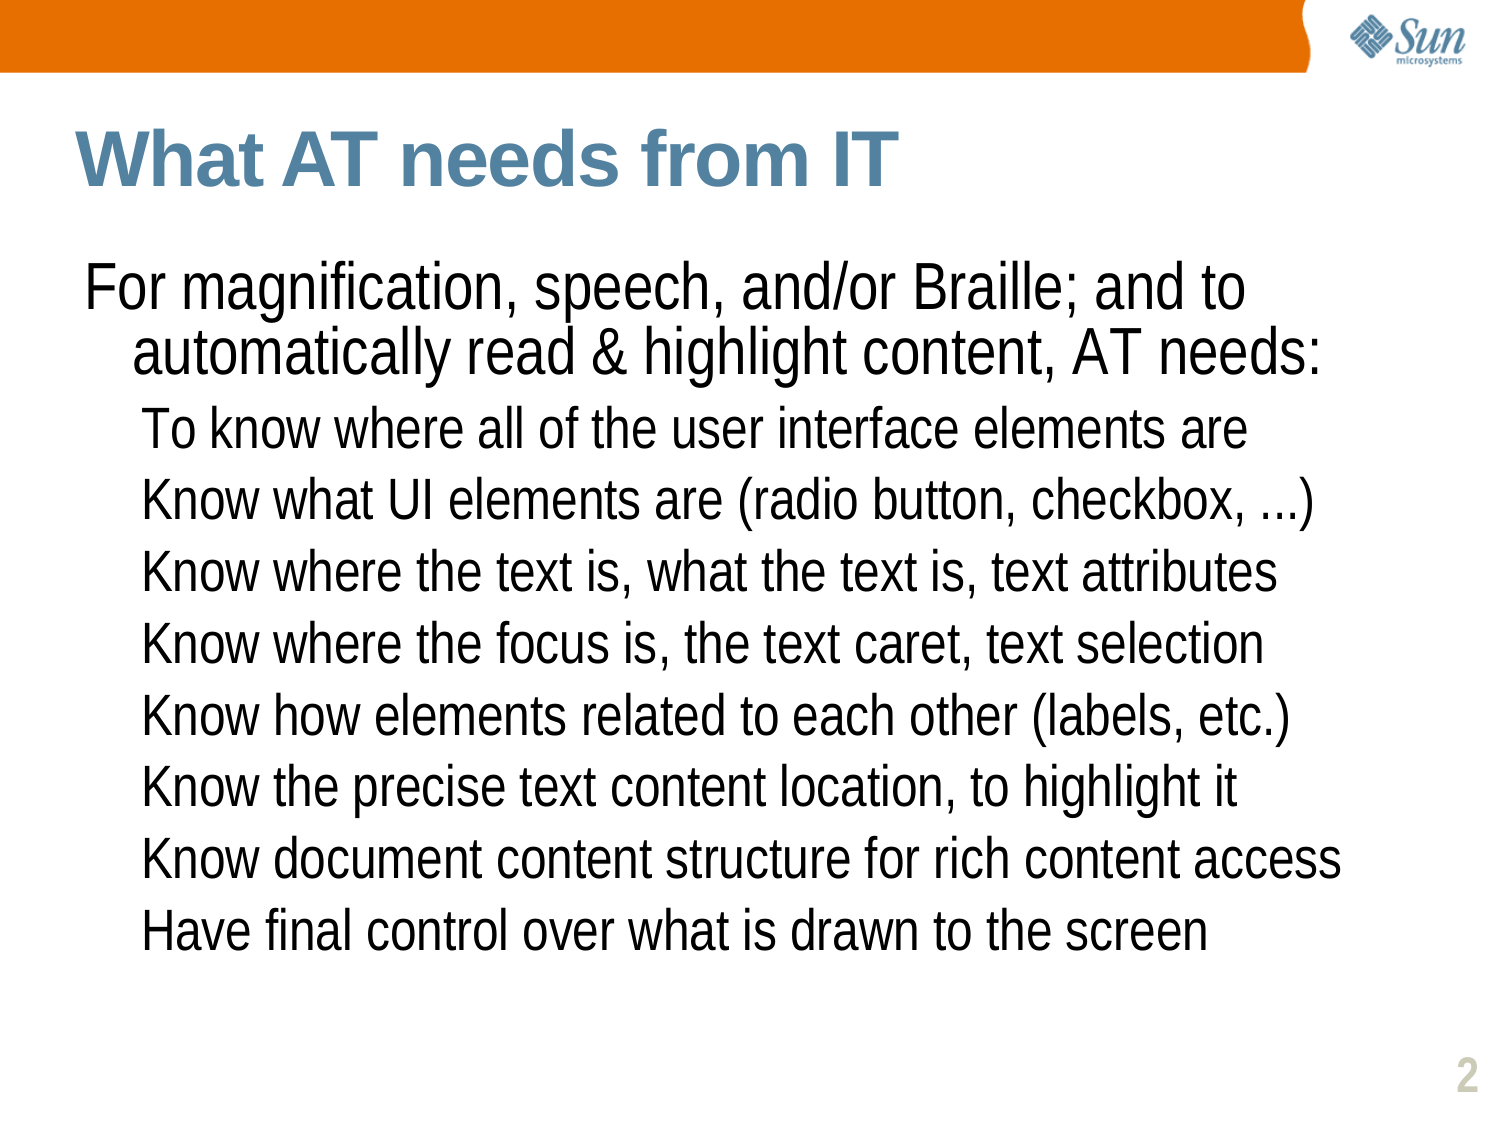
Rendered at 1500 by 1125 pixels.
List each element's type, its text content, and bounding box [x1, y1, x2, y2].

picture [0, 0, 1500, 75]
title What AT needs from IT [75, 122, 1438, 228]
list For magnification, speech, and/or Braille; and to automatically read & highlight content, AT needs: To know where all of the user interface elements are Know what UI elements are (radio button, checkbox, ...) Know where the text is, what the text is, text attributes Know where the focus is, the text caret, text selection Know how elements related to each other (labels, etc.) Know the precise text content location, to highlight it Know document content structure for rich content access Have final control over what is drawn to the screen [64, 257, 1402, 1017]
